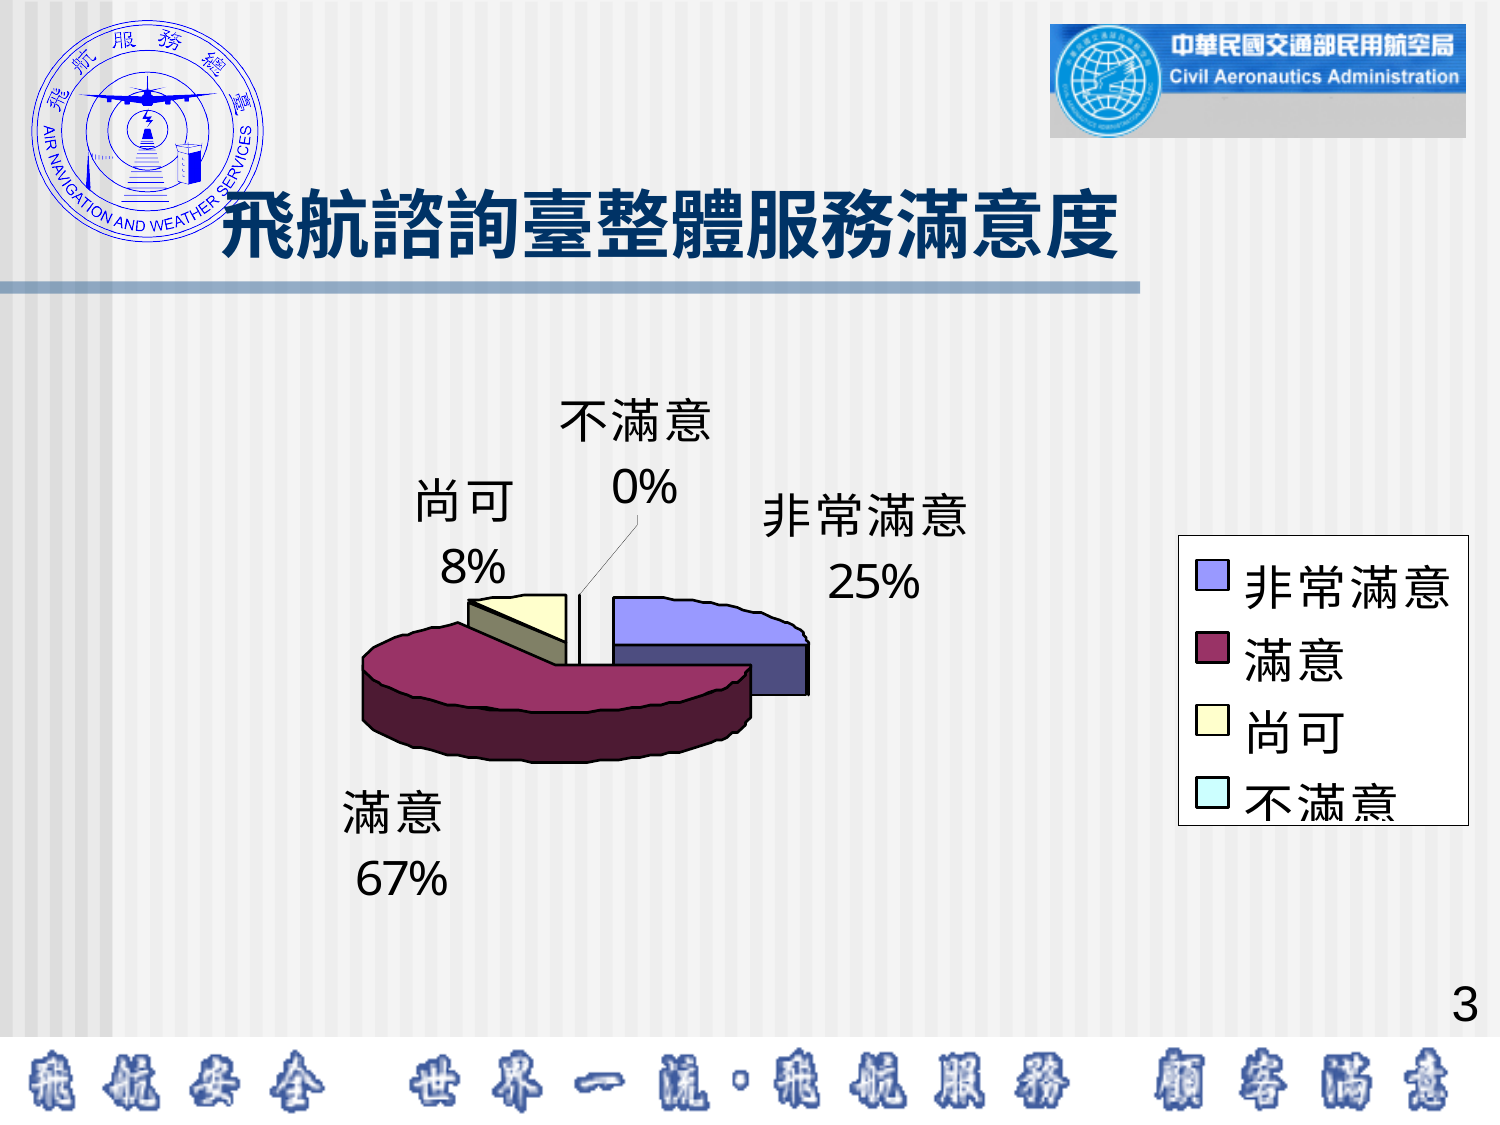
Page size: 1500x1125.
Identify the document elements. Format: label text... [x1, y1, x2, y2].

chart [0, 237, 1500, 1125]
title 飛航諮詢臺整體服務滿意度 [112, 169, 1438, 237]
